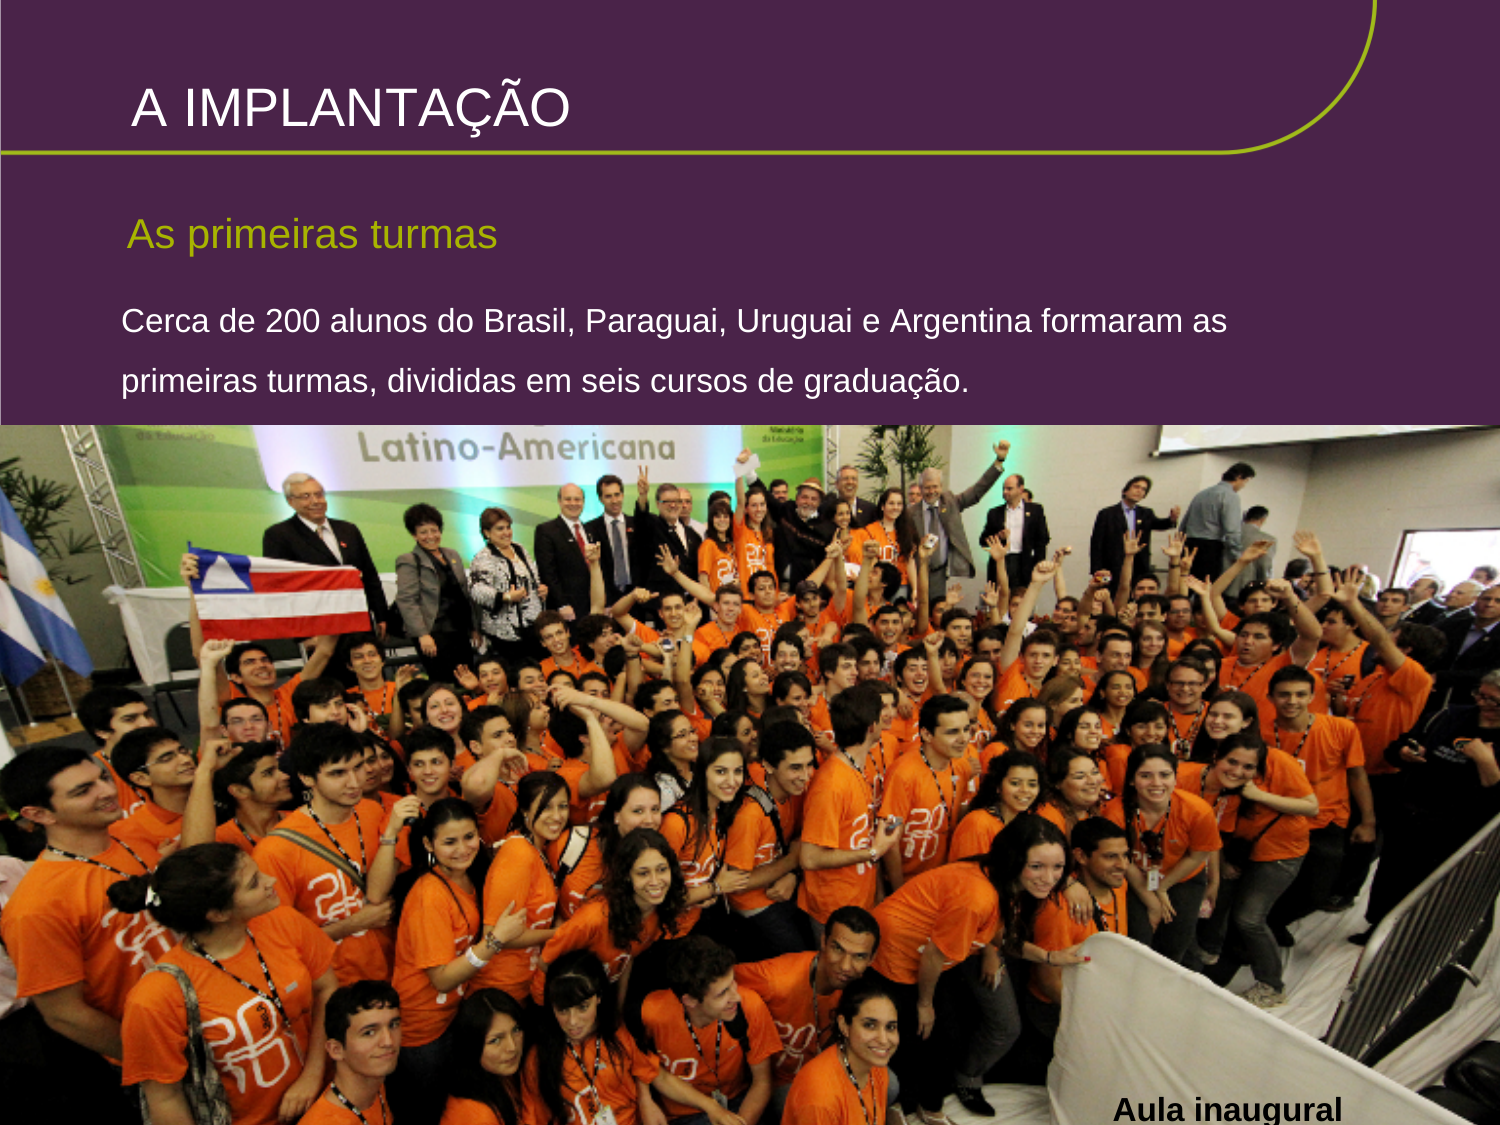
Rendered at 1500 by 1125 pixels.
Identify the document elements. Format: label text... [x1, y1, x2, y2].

text_box As primeiras turmas [112, 199, 1438, 365]
picture [0, 0, 1500, 1125]
text_box Aula inaugural [1074, 1060, 1359, 1125]
text_box A IMPLANTAÇÃO [117, 64, 1093, 145]
text_box Cerca de 200 alunos do Brasil, Paraguai, Uruguai e Argentina formaram as primeiras turmas, divididas em seis cursos de graduação. [106, 271, 1300, 407]
